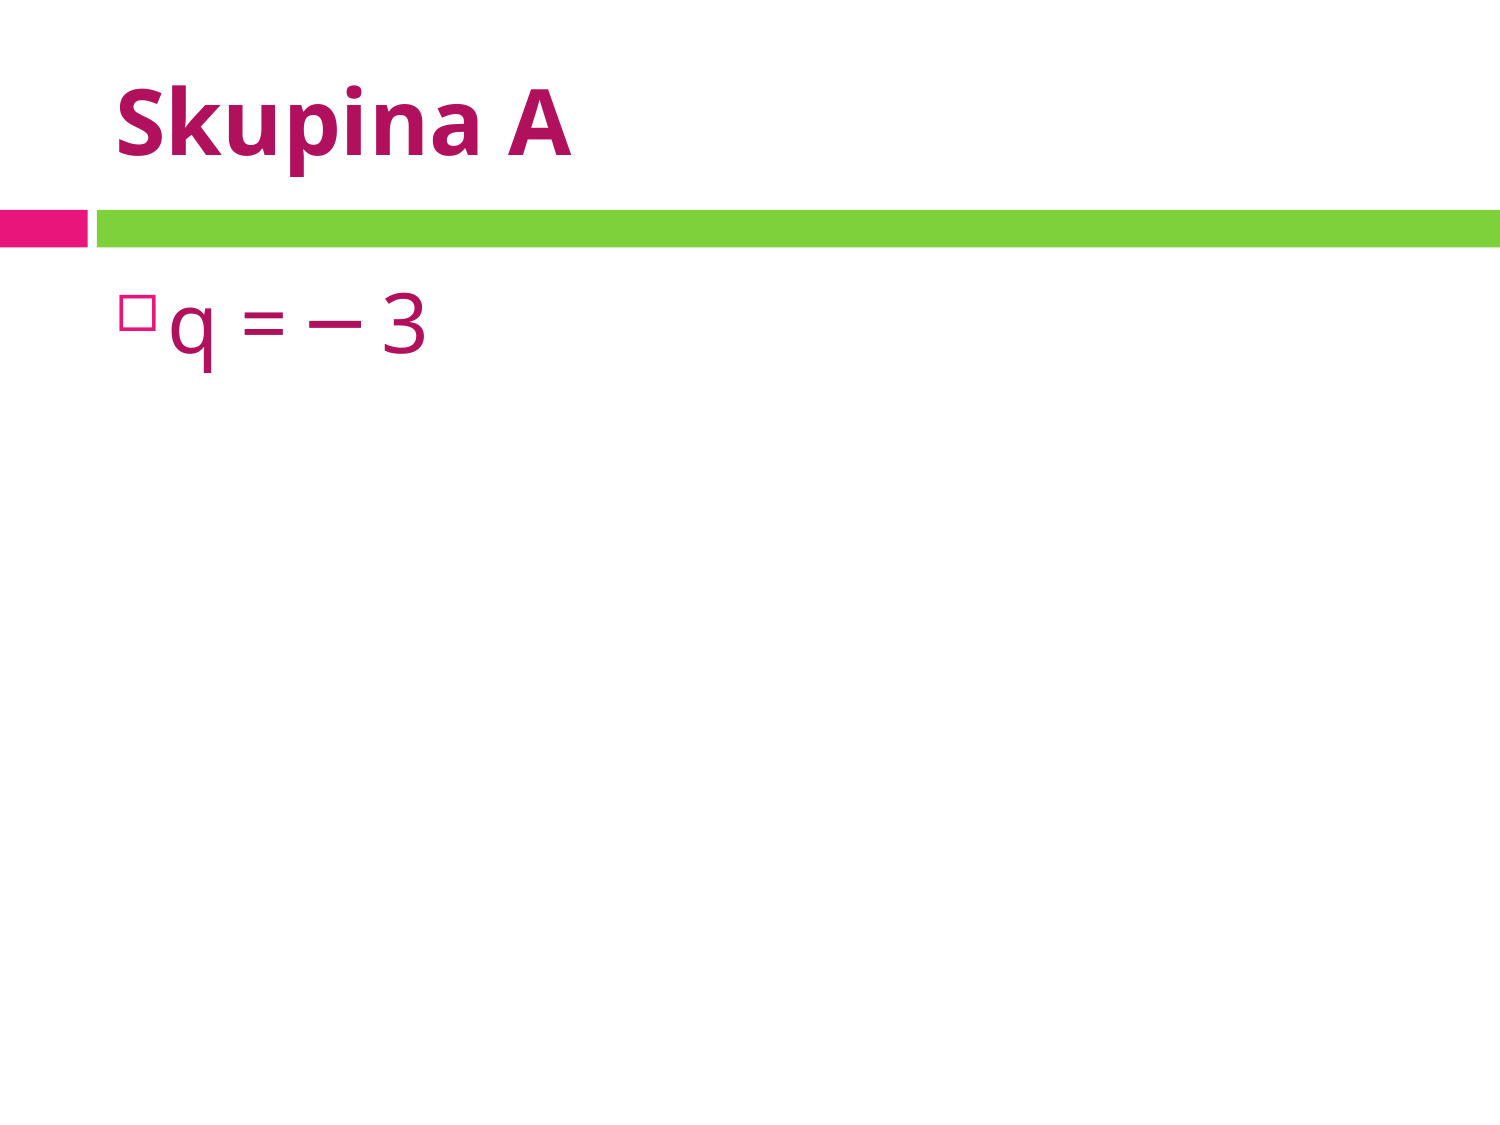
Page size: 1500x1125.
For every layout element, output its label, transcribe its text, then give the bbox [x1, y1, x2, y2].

title Skupina A [100, 37, 1438, 201]
list q = ─ 3 [100, 262, 1438, 1001]
